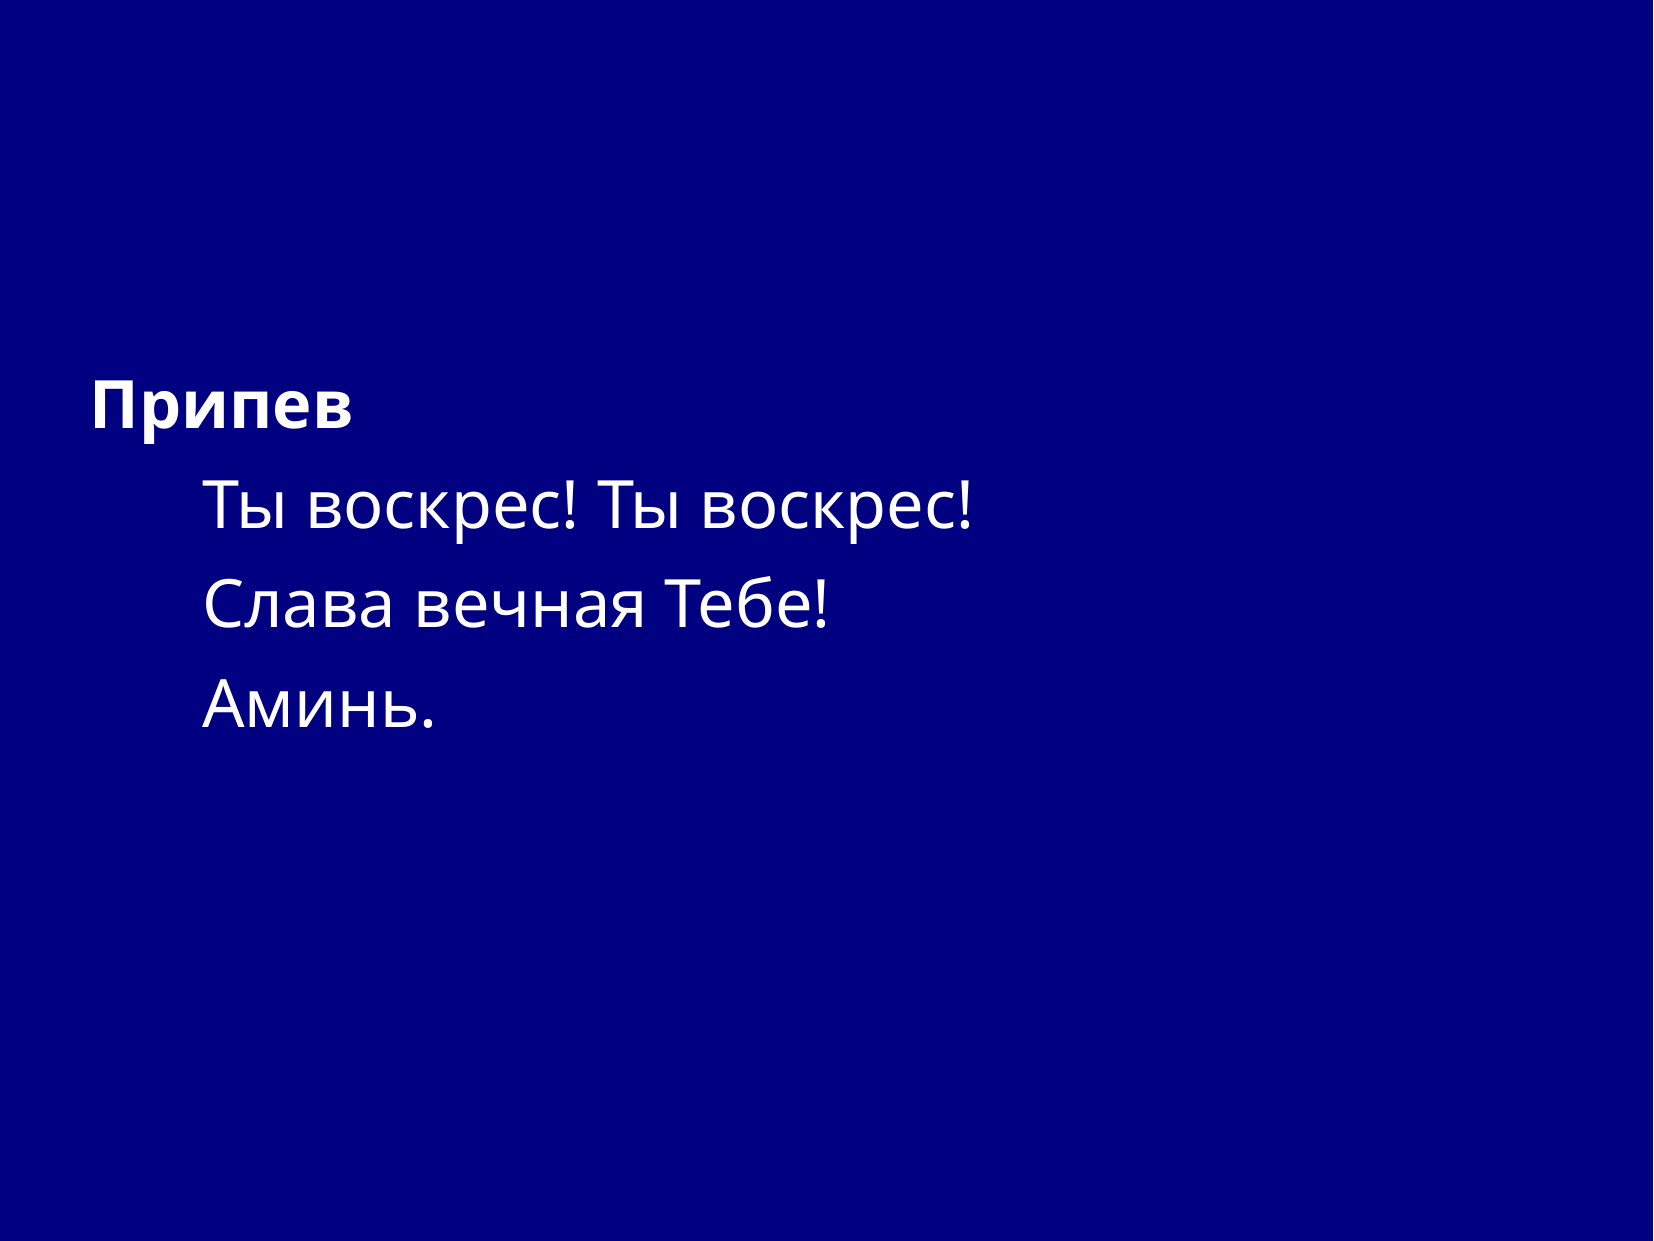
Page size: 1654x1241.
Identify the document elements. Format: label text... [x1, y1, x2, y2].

text_box Припев Ты воскрес! Ты воскрес! Слава вечная Тебе! Аминь. [75, 150, 1576, 1163]
